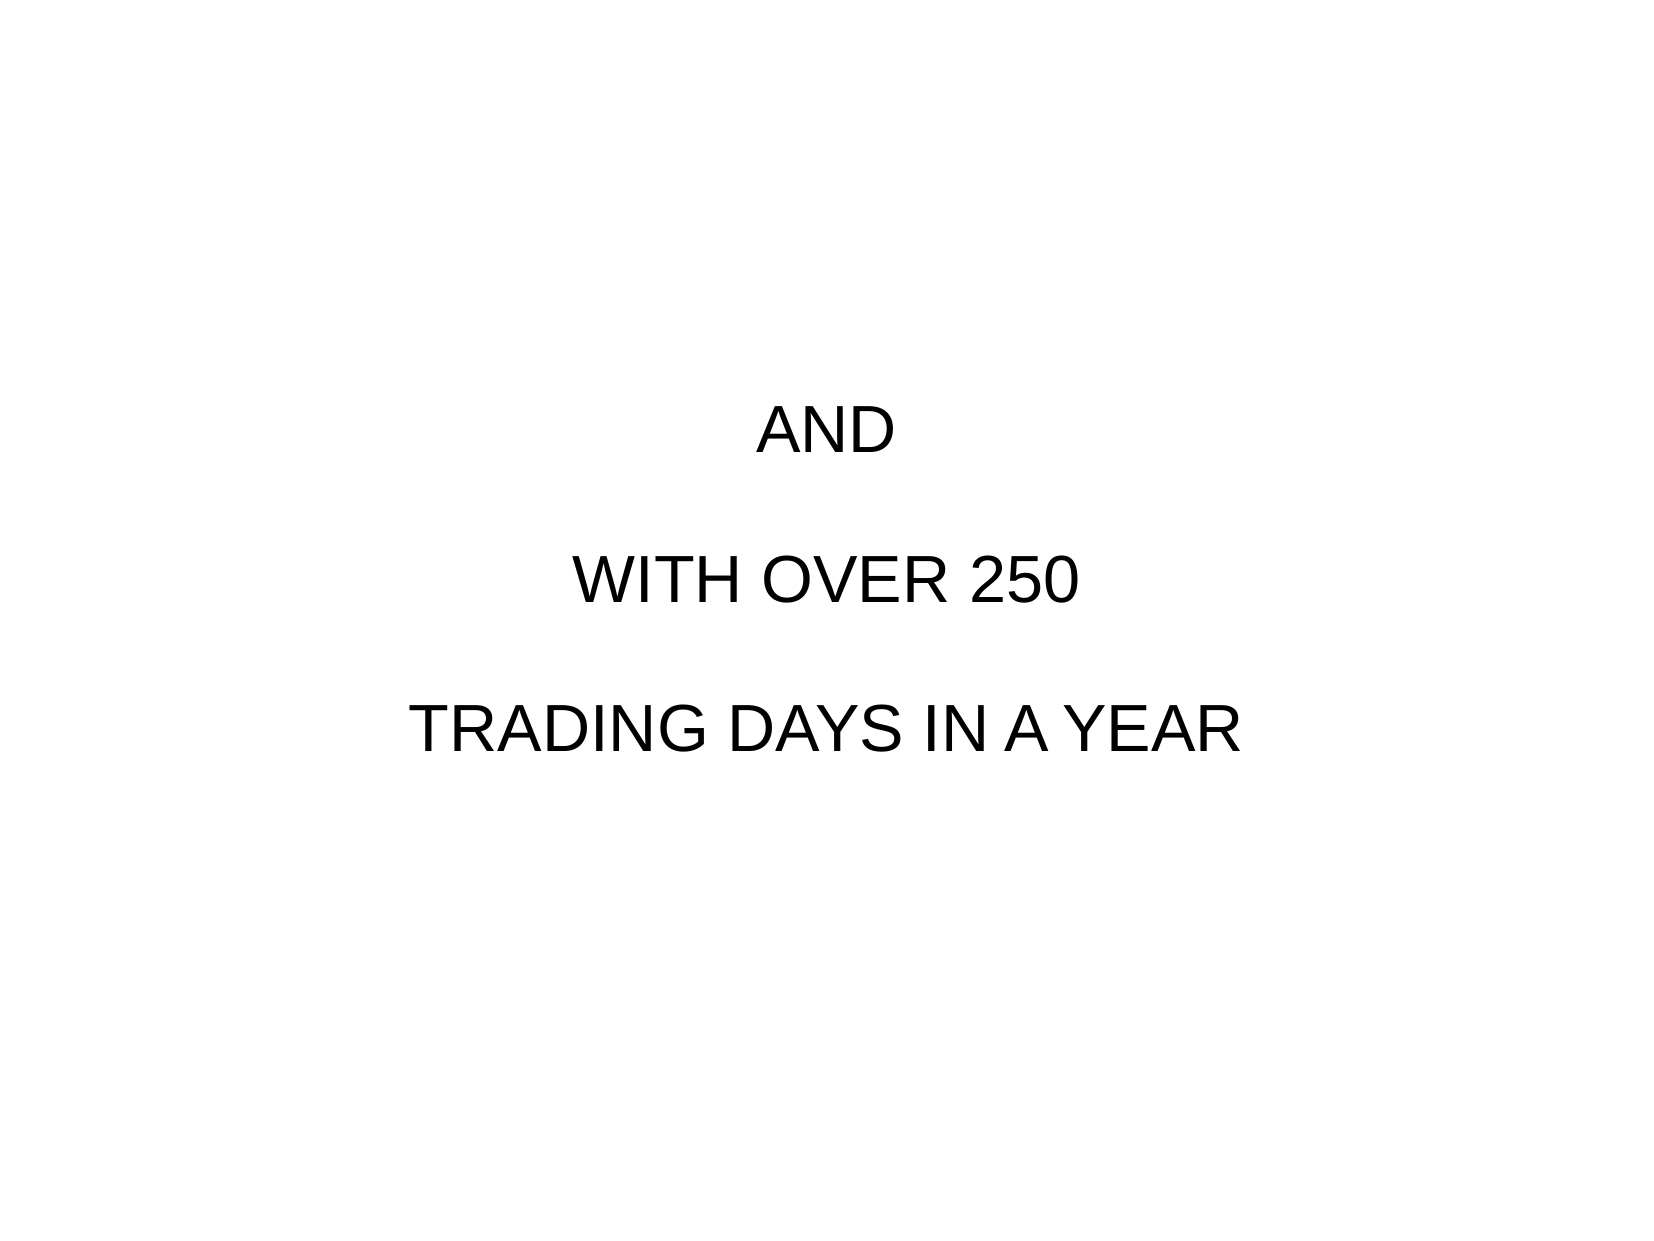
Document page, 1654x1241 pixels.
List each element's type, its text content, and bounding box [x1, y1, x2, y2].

subtitle AND WITH OVER 250 TRADING DAYS IN A YEAR [82, 49, 1571, 1109]
